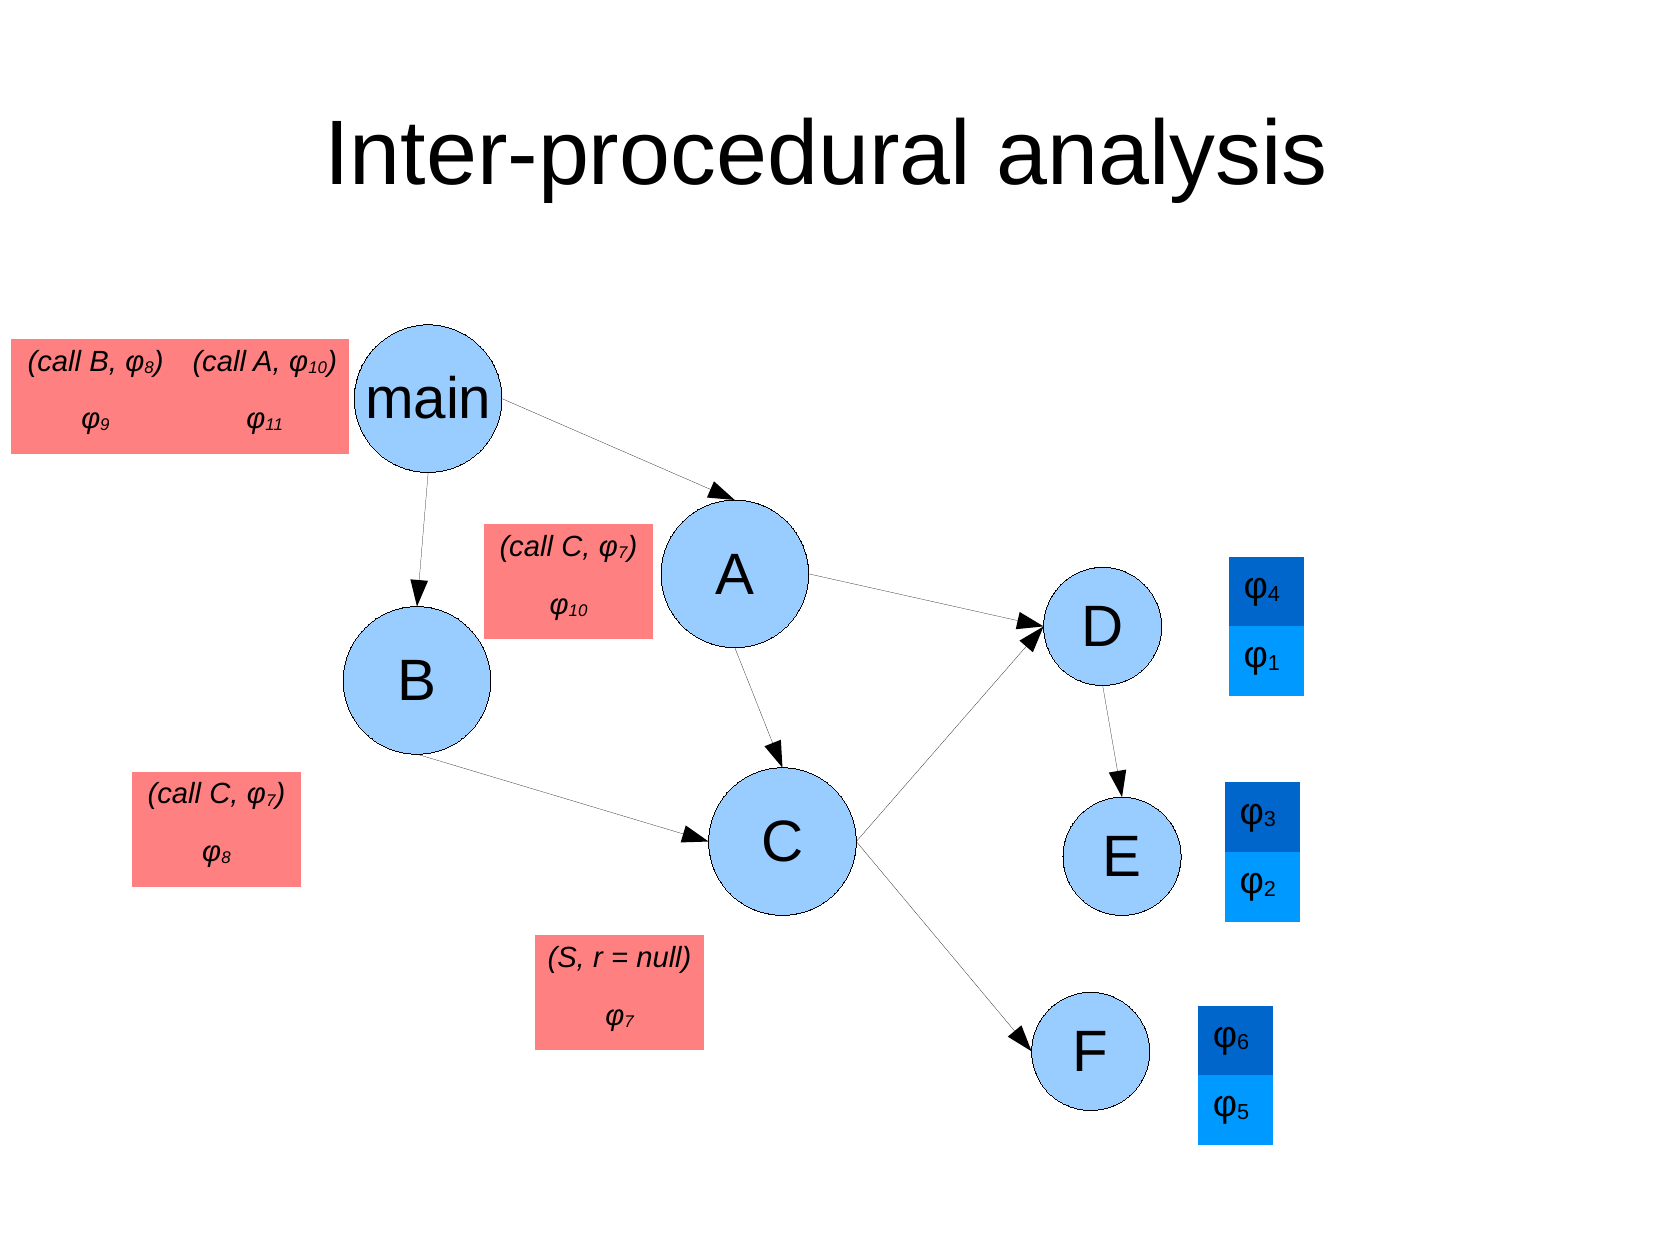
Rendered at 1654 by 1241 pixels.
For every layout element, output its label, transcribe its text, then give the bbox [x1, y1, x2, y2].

table_cell φ10 [484, 582, 653, 639]
text_box A [661, 500, 809, 648]
text_box B [343, 606, 491, 755]
table_header φ4 [1229, 557, 1304, 626]
table_header (call C, φ7) [484, 524, 653, 582]
table_cell φ9 [11, 396, 180, 454]
text_box D [1043, 567, 1162, 686]
table_cell φ11 [180, 396, 349, 454]
table_cell φ1 [1229, 626, 1304, 696]
table_header φ6 [1198, 1006, 1273, 1075]
text_box C [708, 767, 857, 916]
table_cell φ7 [535, 993, 704, 1050]
table_cell φ2 [1225, 852, 1300, 922]
table_cell φ5 [1198, 1075, 1273, 1145]
title Inter-procedural analysis [82, 49, 1571, 257]
table_header (call B, φ8) [11, 339, 180, 396]
text_box main [354, 324, 502, 473]
text_box E [1062, 797, 1182, 916]
table_header φ3 [1225, 782, 1300, 852]
table_header (call C, φ7) [132, 772, 301, 829]
table_cell φ8 [132, 829, 301, 887]
table_header (S, r = null) [535, 935, 704, 993]
table_header (call A, φ10) [180, 339, 349, 396]
text_box F [1031, 992, 1150, 1111]
